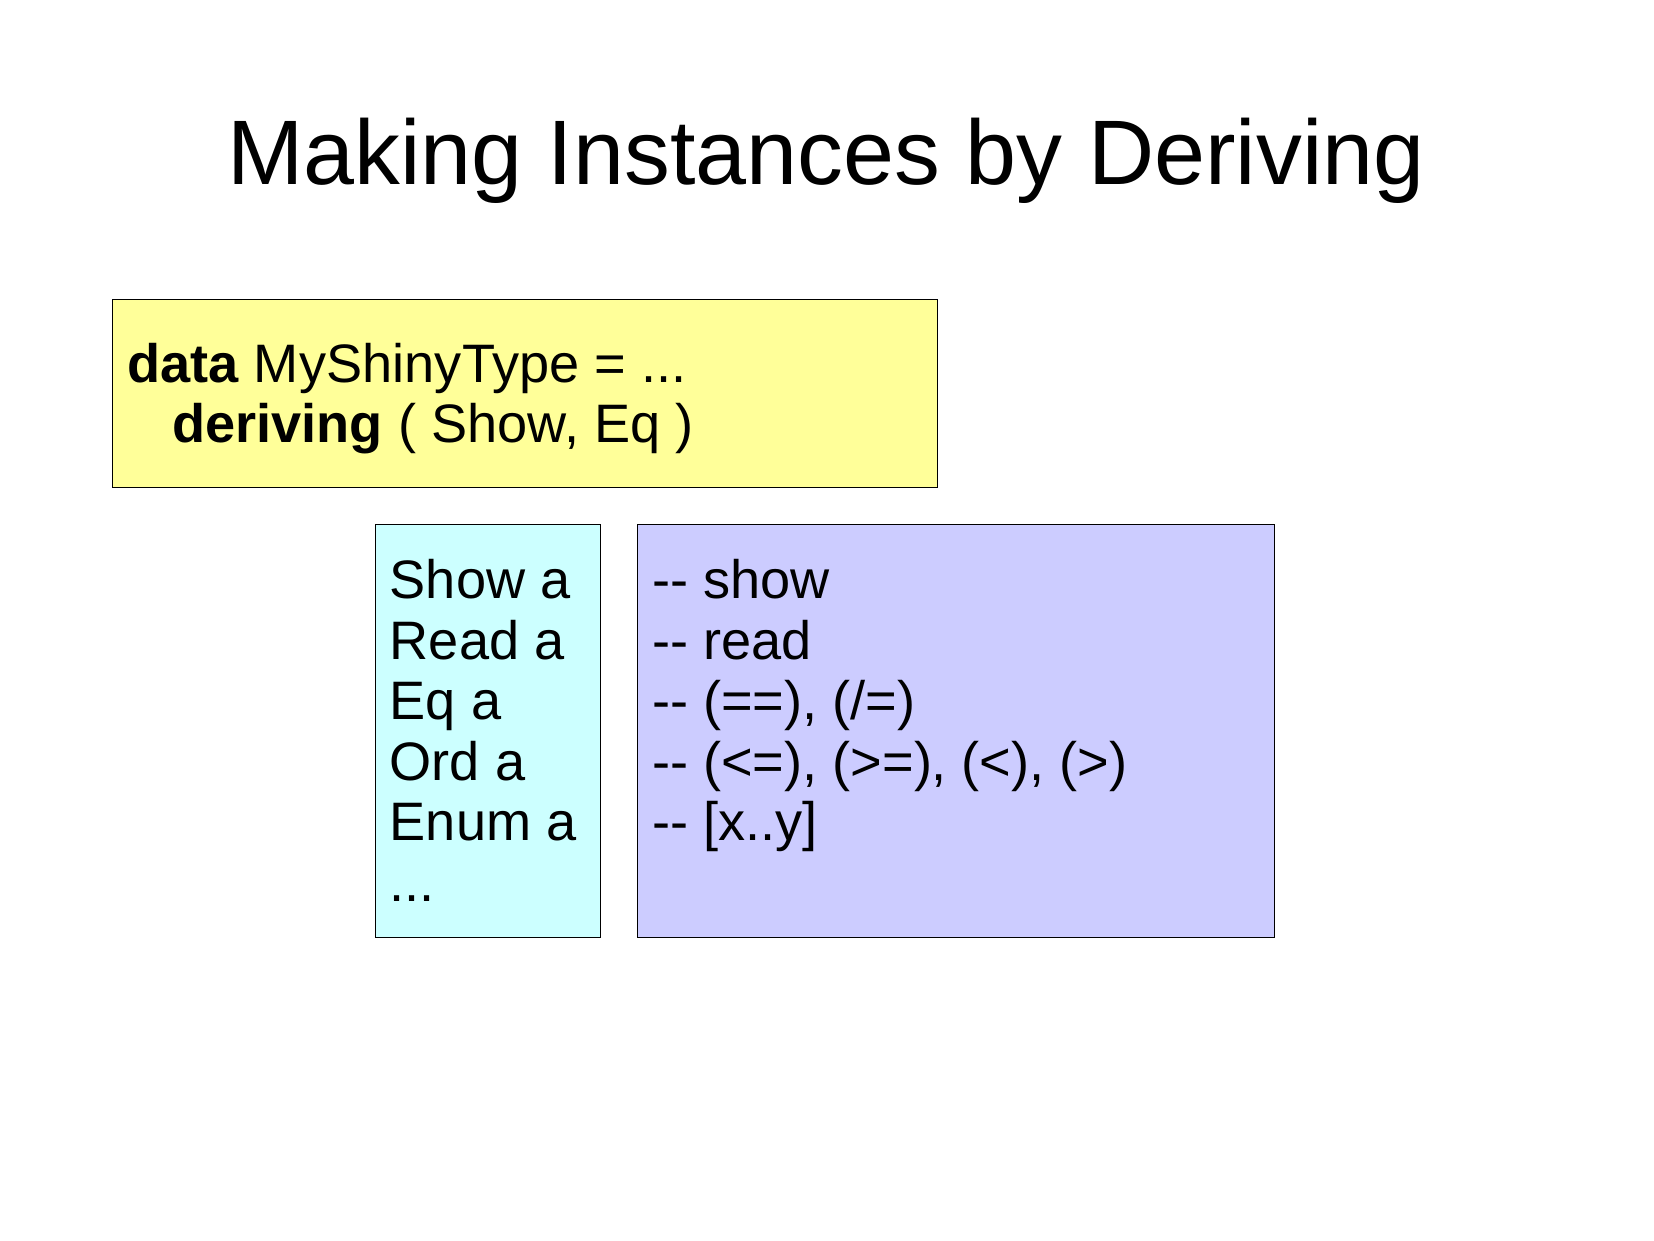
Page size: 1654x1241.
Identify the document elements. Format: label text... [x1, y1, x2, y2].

text_box -- show -- read -- (==), (/=) -- (<=), (>=), (<), (>) -- [x..y] [637, 524, 1275, 938]
text_box data MyShinyType = ... deriving ( Show, Eq ) [112, 299, 938, 488]
title Making Instances by Deriving [82, 56, 1571, 250]
text_box Show a Read a Eq a Ord a Enum a ... [375, 524, 601, 938]
